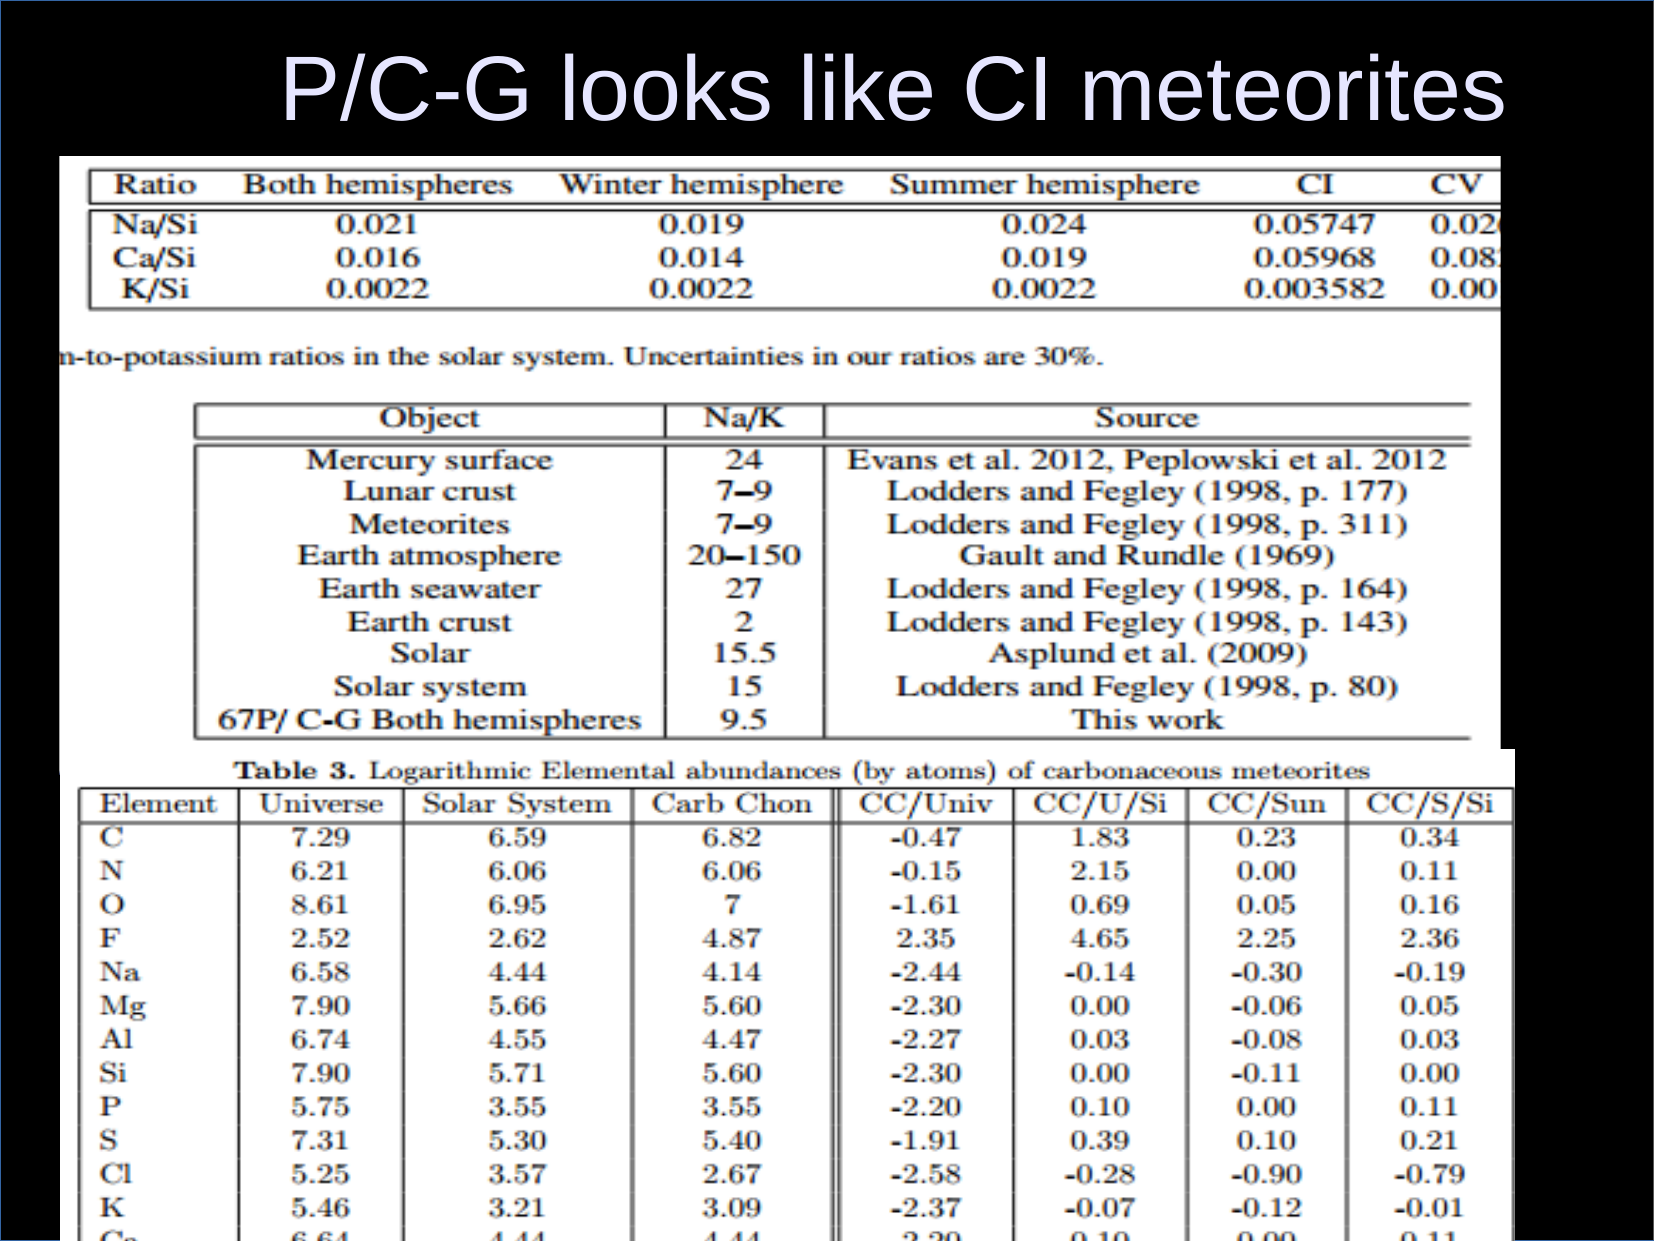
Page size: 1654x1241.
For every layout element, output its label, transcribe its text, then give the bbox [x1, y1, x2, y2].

picture [59, 156, 1516, 1241]
title P/C-G looks like CI meteorites [150, 0, 1639, 193]
